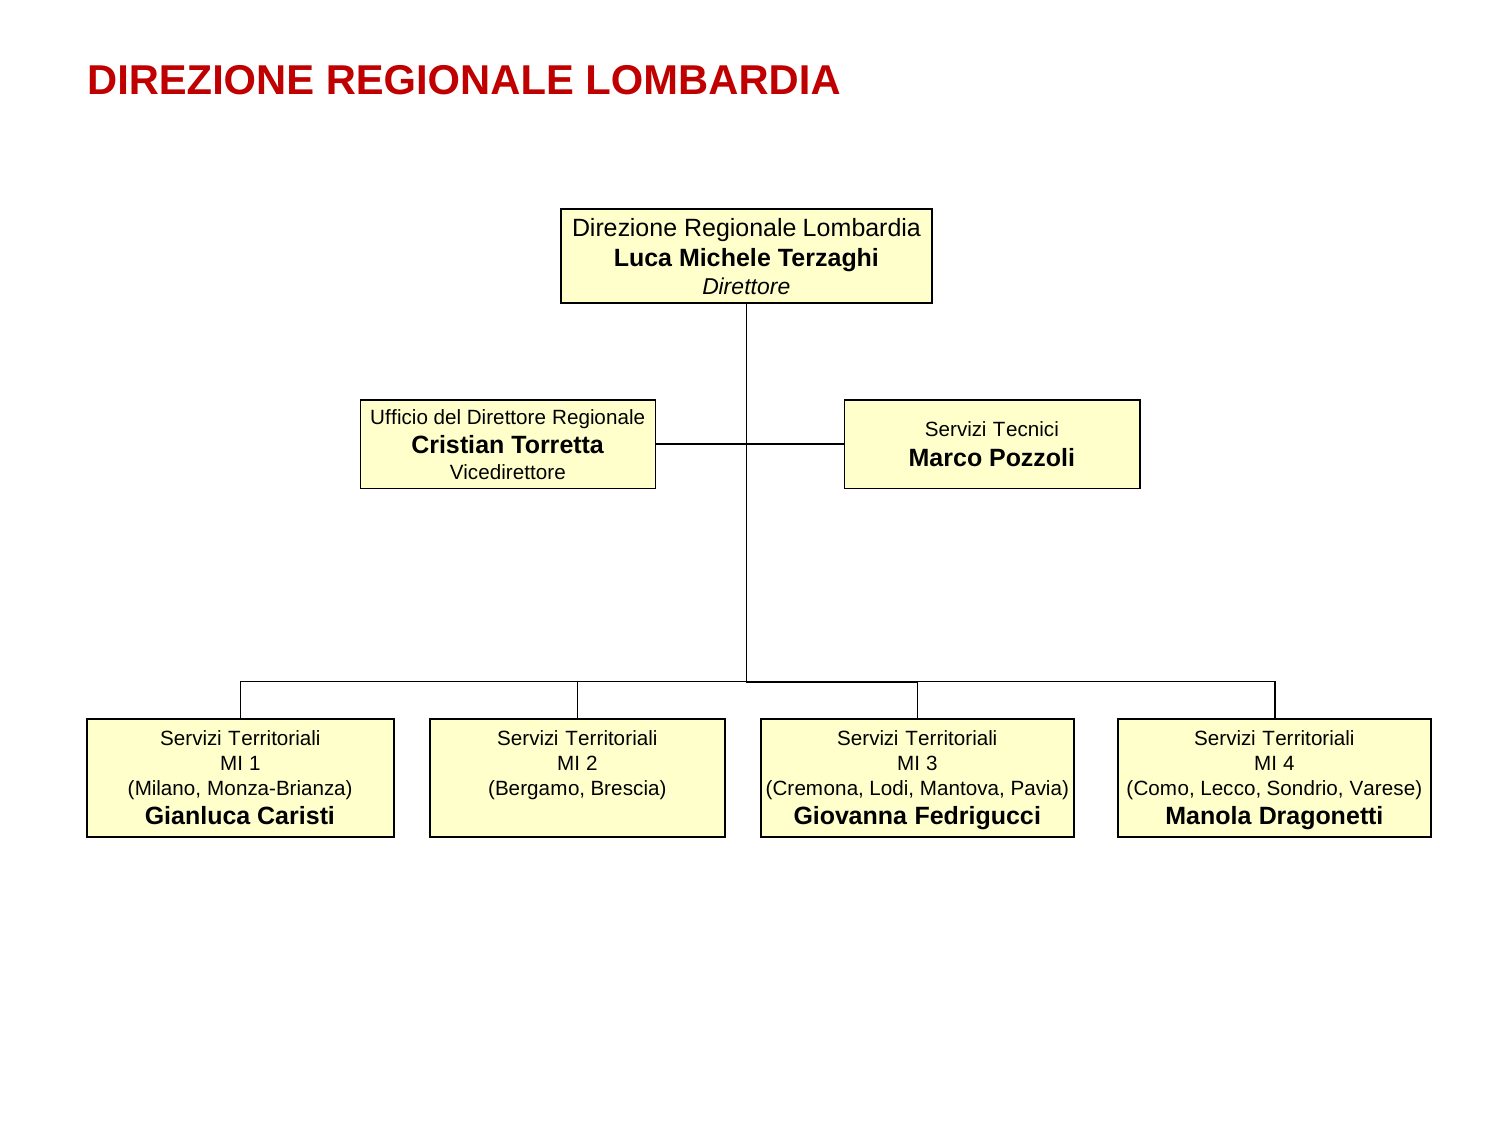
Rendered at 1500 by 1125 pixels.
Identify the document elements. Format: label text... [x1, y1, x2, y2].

title DIREZIONE REGIONALE LOMBARDIA [72, 45, 1462, 128]
picture [86, 204, 1436, 845]
